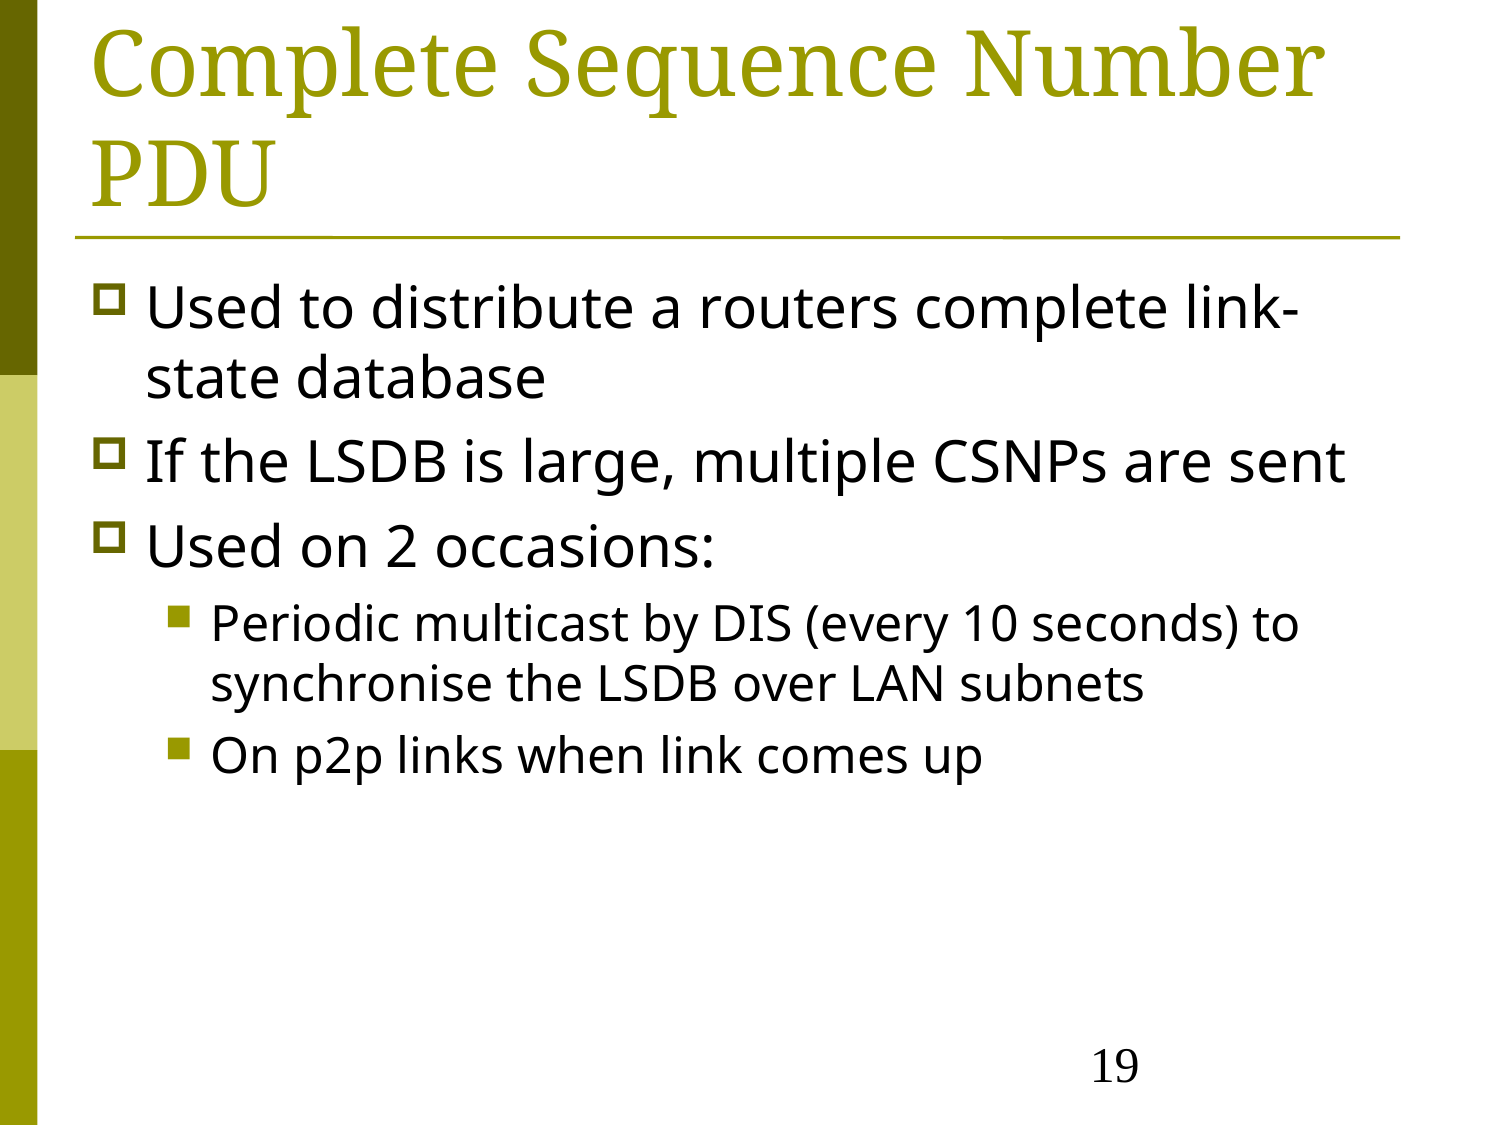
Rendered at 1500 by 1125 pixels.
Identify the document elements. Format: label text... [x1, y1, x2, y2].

list Used to distribute a routers complete link-state database If the LSDB is large, multiple CSNPs are sent Used on 2 occasions: Periodic multicast by DIS (every 10 seconds) to synchronise the LSDB over LAN subnets On p2p links when link comes up [75, 262, 1426, 1006]
text_box <number> [1074, 1025, 1425, 1101]
title Complete Sequence Number PDU [75, 0, 1426, 233]
